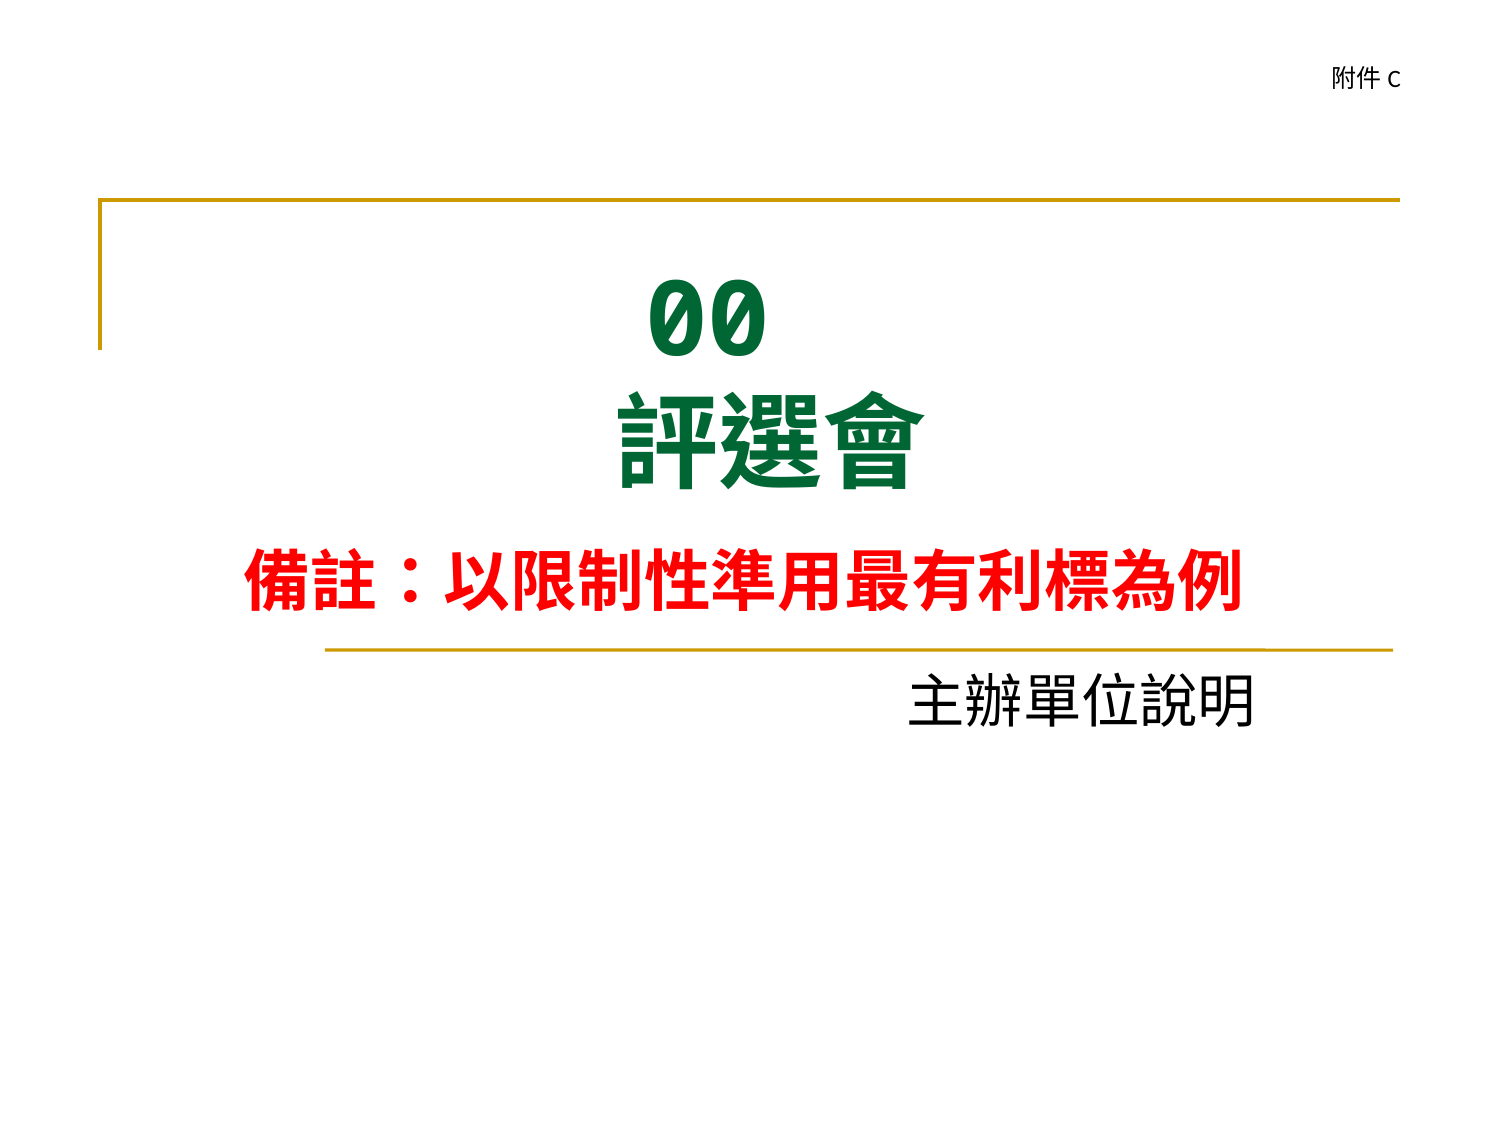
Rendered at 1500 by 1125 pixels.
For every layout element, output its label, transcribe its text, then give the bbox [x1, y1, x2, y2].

subtitle 主辦單位說明 [891, 657, 1400, 945]
title 00 評選會 備註：以限制性準用最有利標為例 [41, 243, 1500, 606]
text_box 附件C [1305, 54, 1447, 115]
